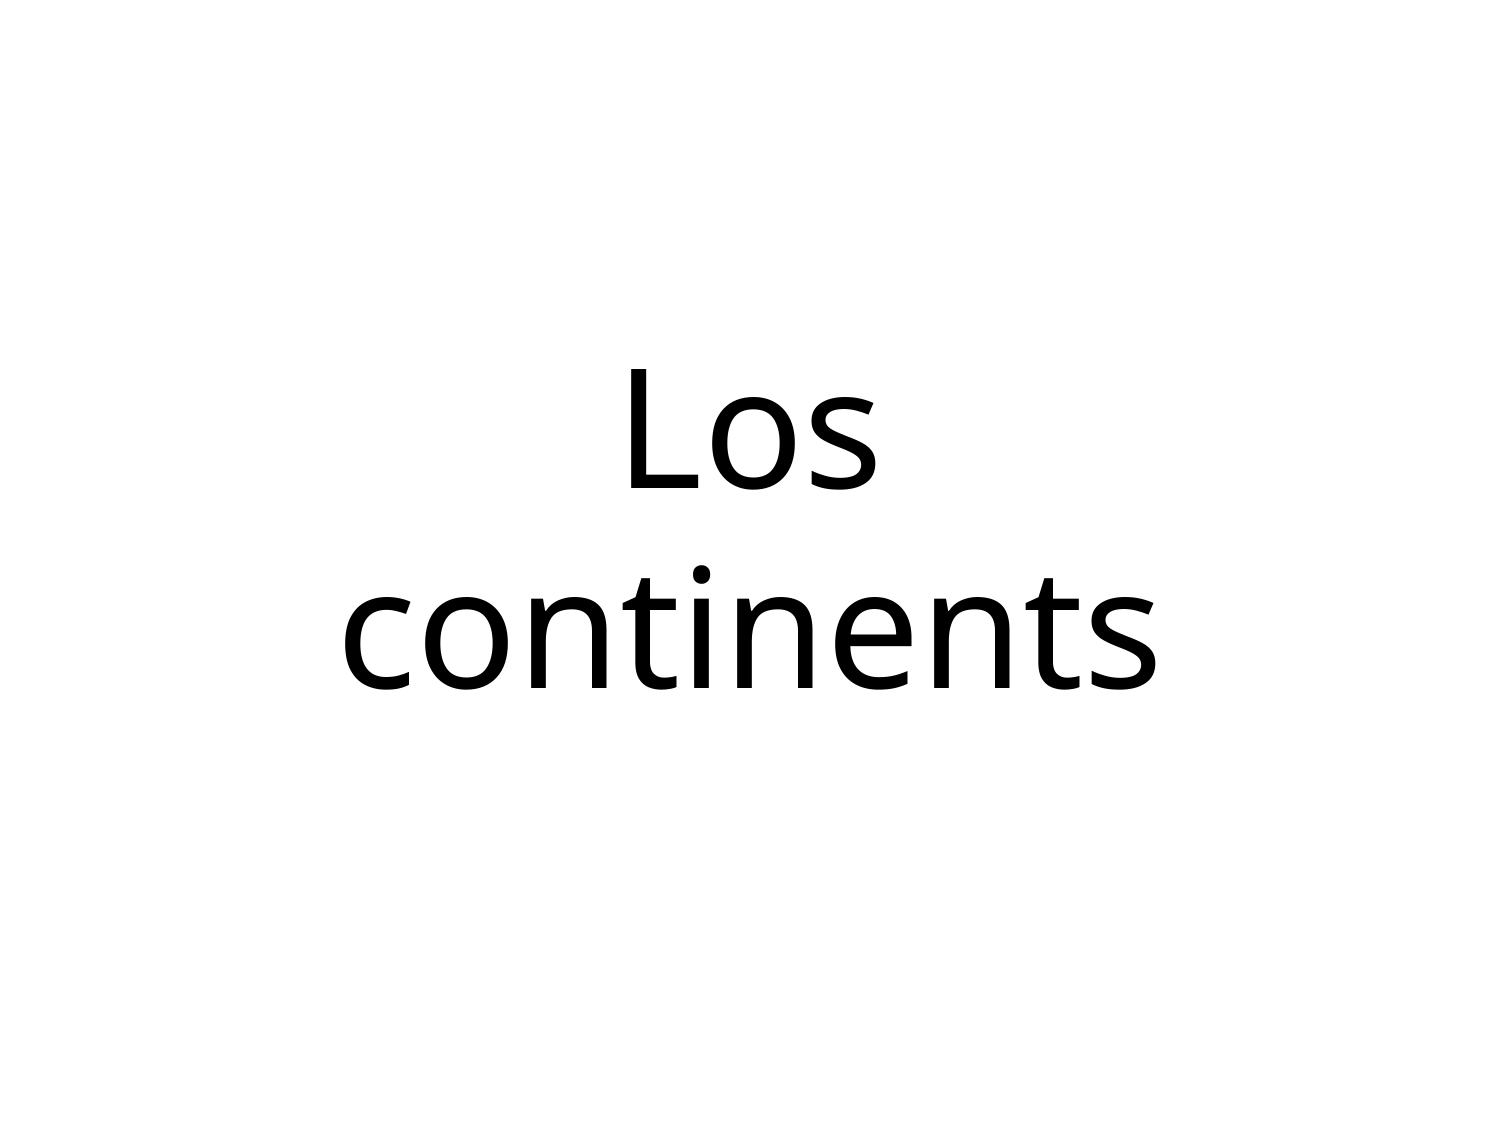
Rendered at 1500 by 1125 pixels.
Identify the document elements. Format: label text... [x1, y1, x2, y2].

text_box Los continents [206, 314, 1294, 730]
